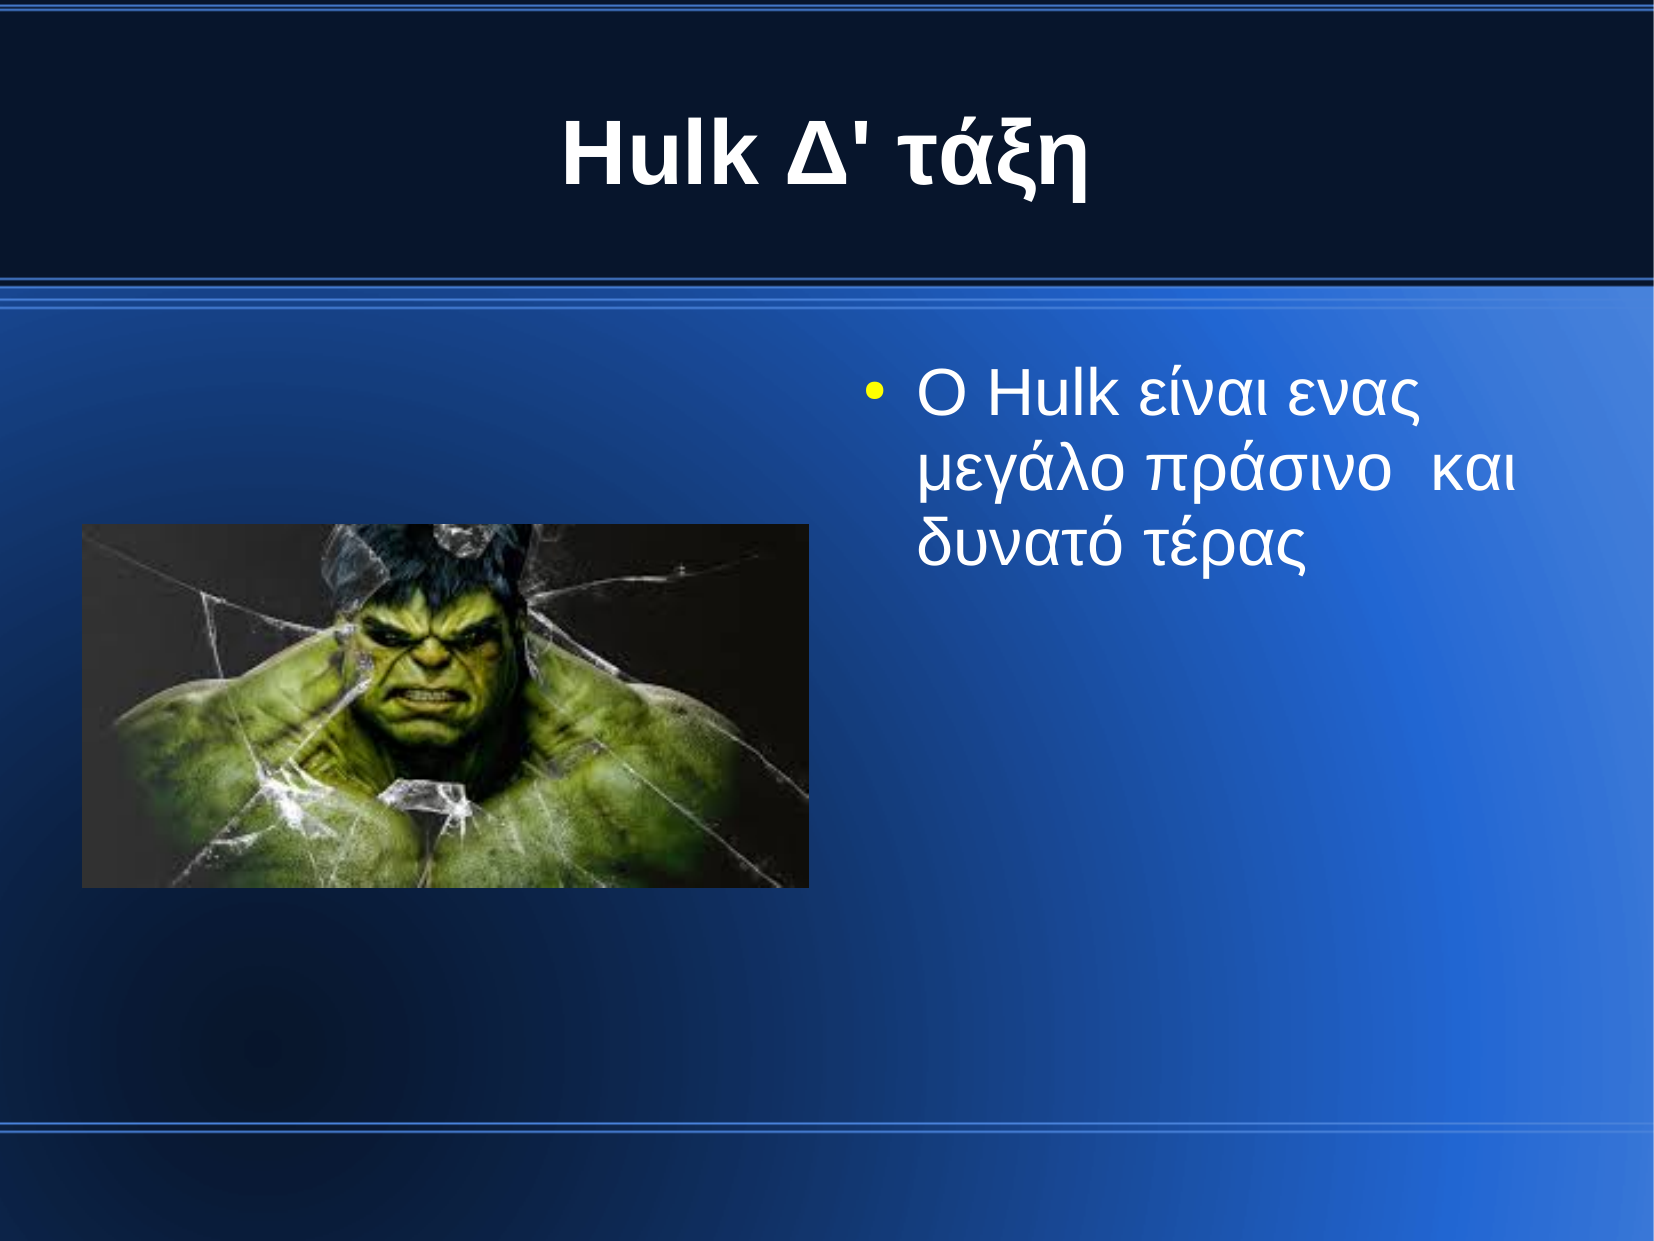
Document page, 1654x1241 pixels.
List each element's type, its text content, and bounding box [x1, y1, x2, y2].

list Ο Hulk είναι ενας μεγάλο πράσινο και δυνατό τέρας [845, 355, 1572, 1058]
picture [0, 0, 1654, 1241]
title Hulk Δ' τάξη [82, 49, 1571, 257]
